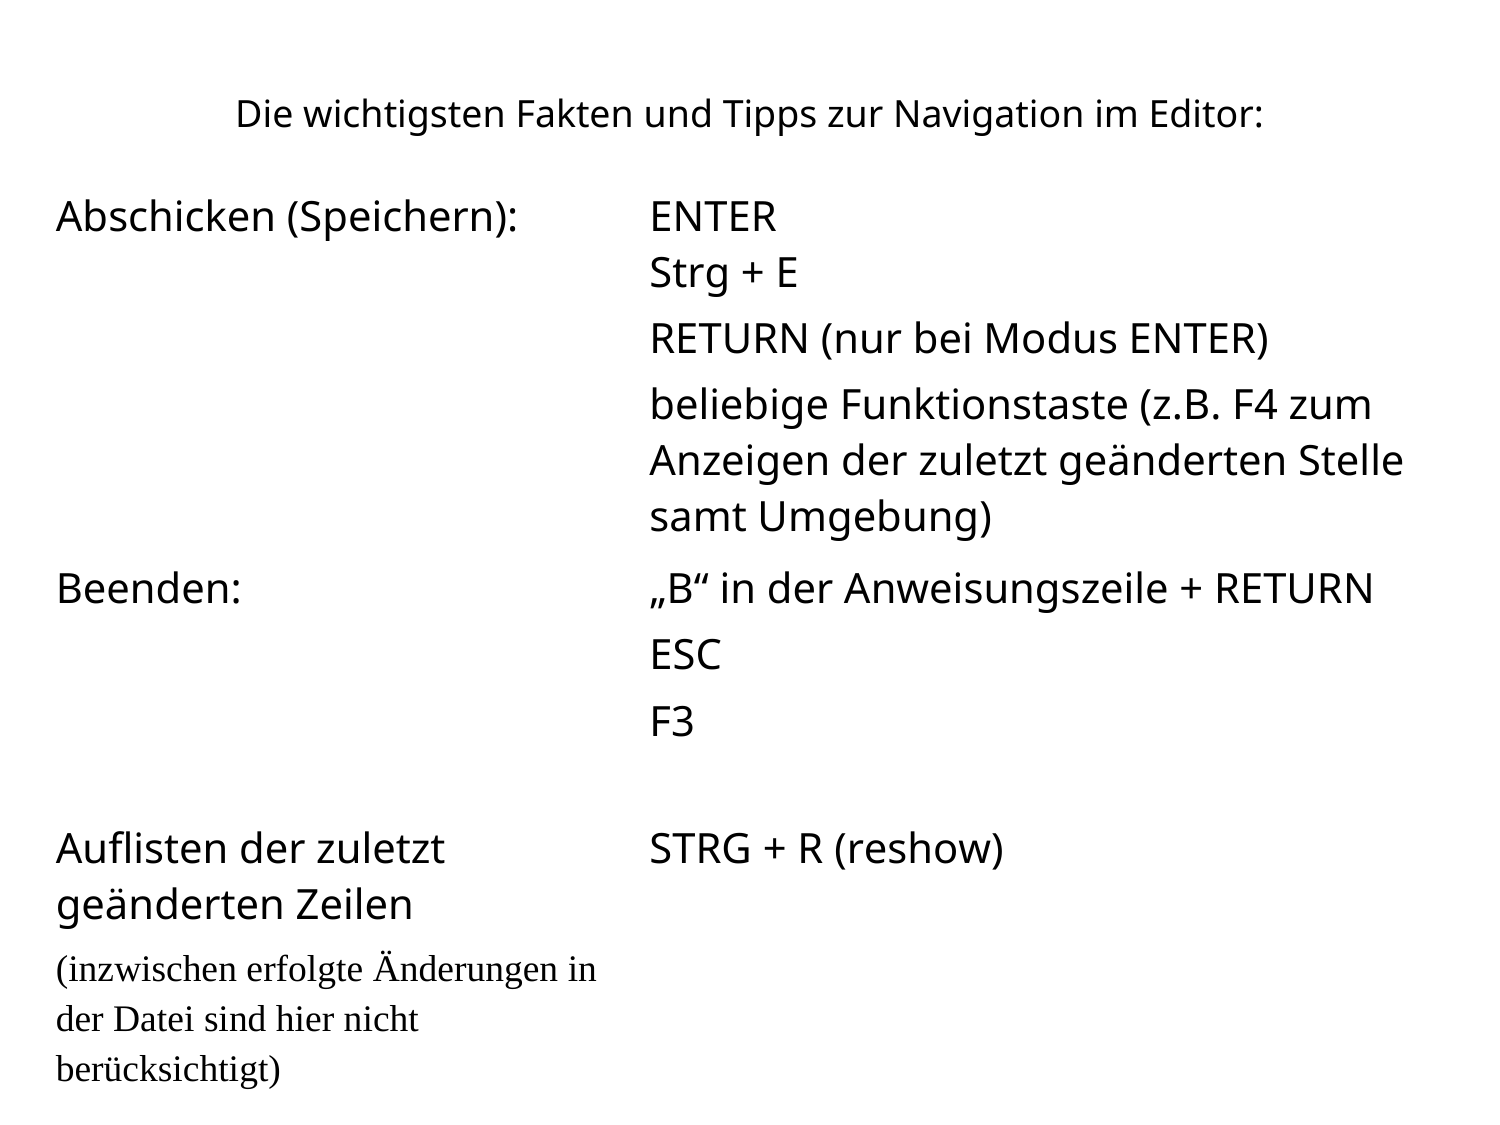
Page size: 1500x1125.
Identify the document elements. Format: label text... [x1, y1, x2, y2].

table_cell „B“ in der Anweisungszeile + RETURN ESC F3 [635, 548, 1459, 808]
table_header ENTER Strg + E RETURN (nur bei Modus ENTER) beliebige Funktionstaste (z.B. F4 zum Anzeigen der zuletzt geänderten Stelle samt Umgebung) [635, 176, 1459, 548]
table_cell Beenden: [41, 548, 635, 808]
table_header Abschicken (Speichern): [41, 176, 635, 548]
table_cell STRG + R (reshow) [635, 808, 1459, 1125]
table_cell Auflisten der zuletzt geänderten Zeilen (inzwischen erfolgte Änderungen in der Datei sind hier nicht berücksichtigt) [41, 808, 635, 1125]
text_box Die wichtigsten Fakten und Tipps zur Navigation im Editor: [75, 18, 1426, 176]
